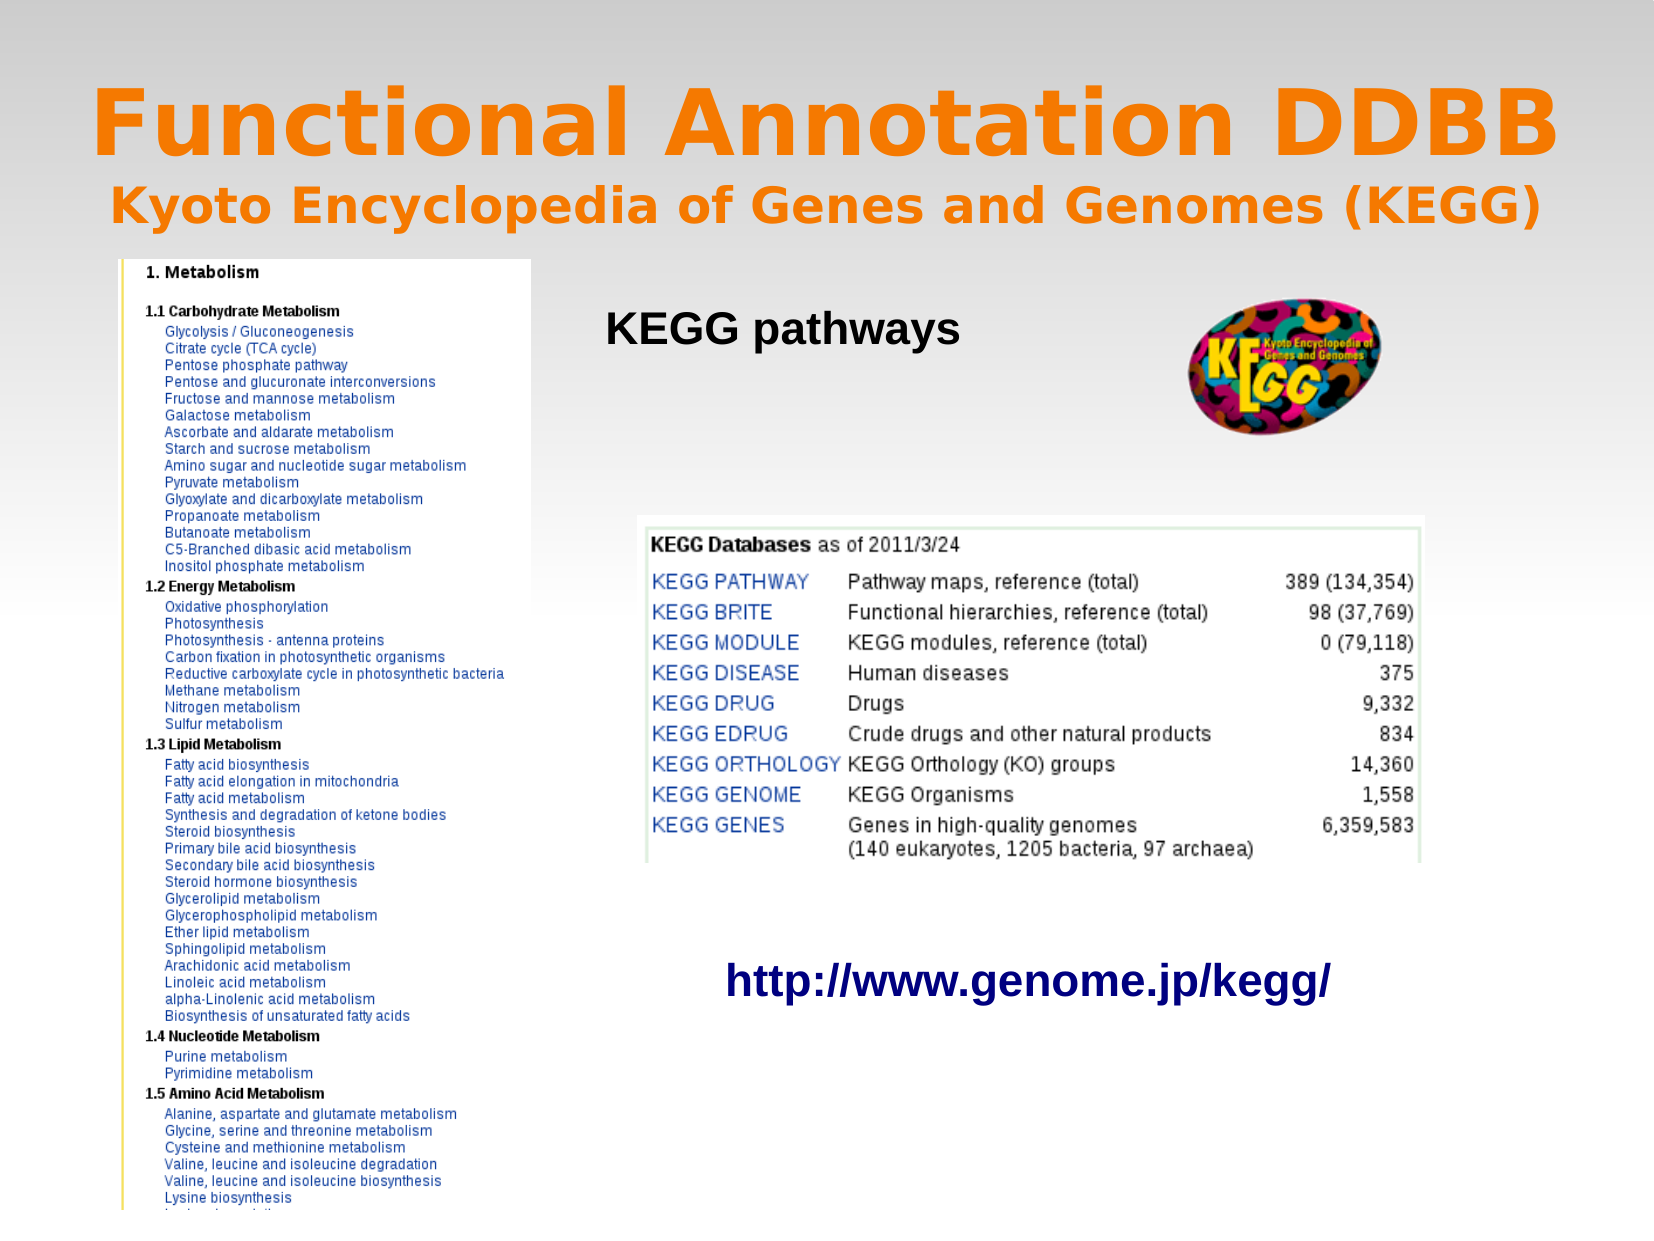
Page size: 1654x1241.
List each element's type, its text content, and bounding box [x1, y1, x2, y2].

picture [1185, 295, 1386, 440]
text_box http://www.genome.jp/kegg/ [710, 947, 1423, 1022]
title Functional Annotation DDBB Kyoto Encyclopedia of Genes and Genomes (KEGG) [82, 49, 1571, 257]
picture [118, 259, 531, 1211]
text_box KEGG pathways [590, 295, 1063, 370]
picture [637, 515, 1425, 863]
